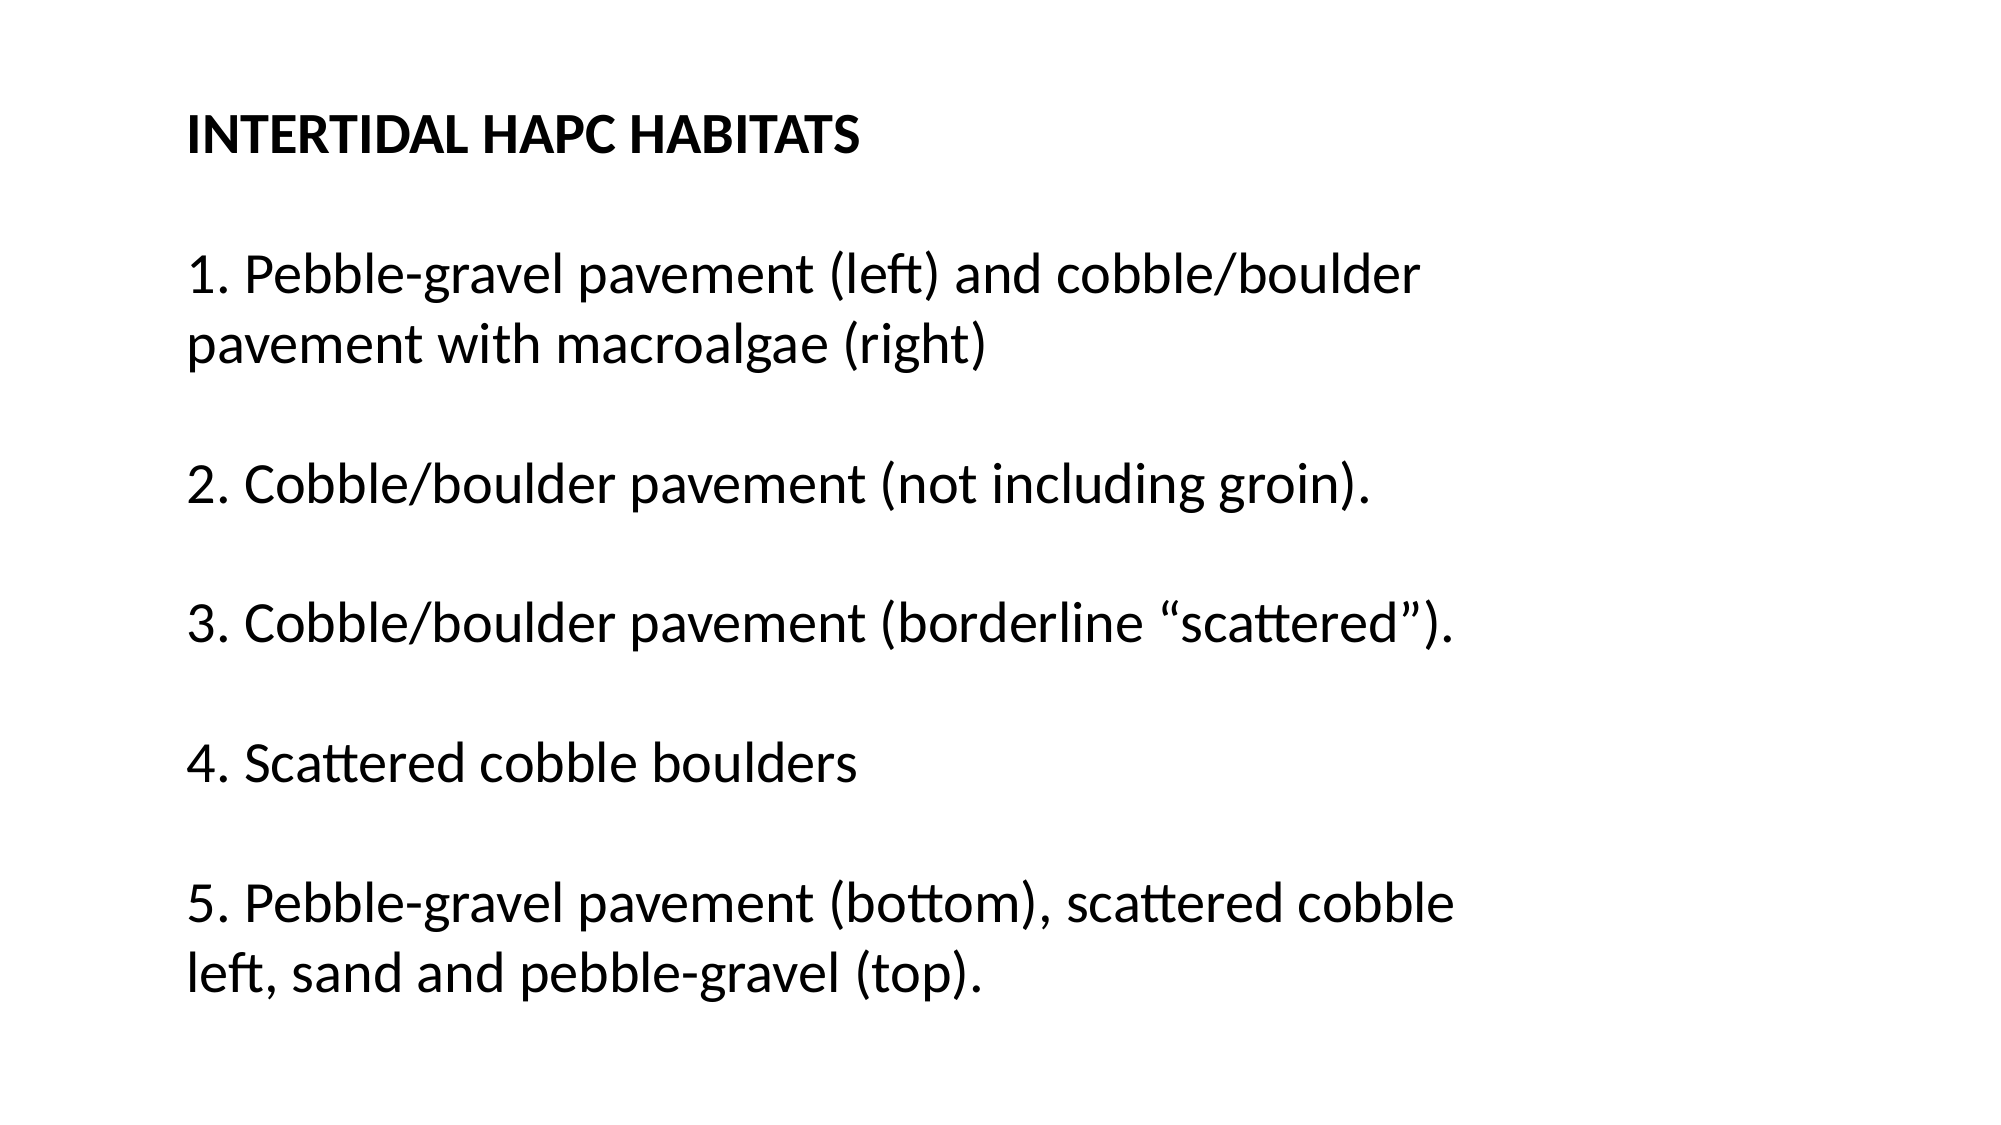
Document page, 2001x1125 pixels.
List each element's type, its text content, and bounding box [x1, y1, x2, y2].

text_box INTERTIDAL HAPC HABITATS 1. Pebble-gravel pavement (left) and cobble/boulder pavement with macroalgae (right) 2. Cobble/boulder pavement (not including groin). 3. Cobble/boulder pavement (borderline “scattered”). 4. Scattered cobble boulders 5. Pebble-gravel pavement (bottom), scattered cobble left, sand and pebble-gravel (top). [171, 87, 1572, 1013]
